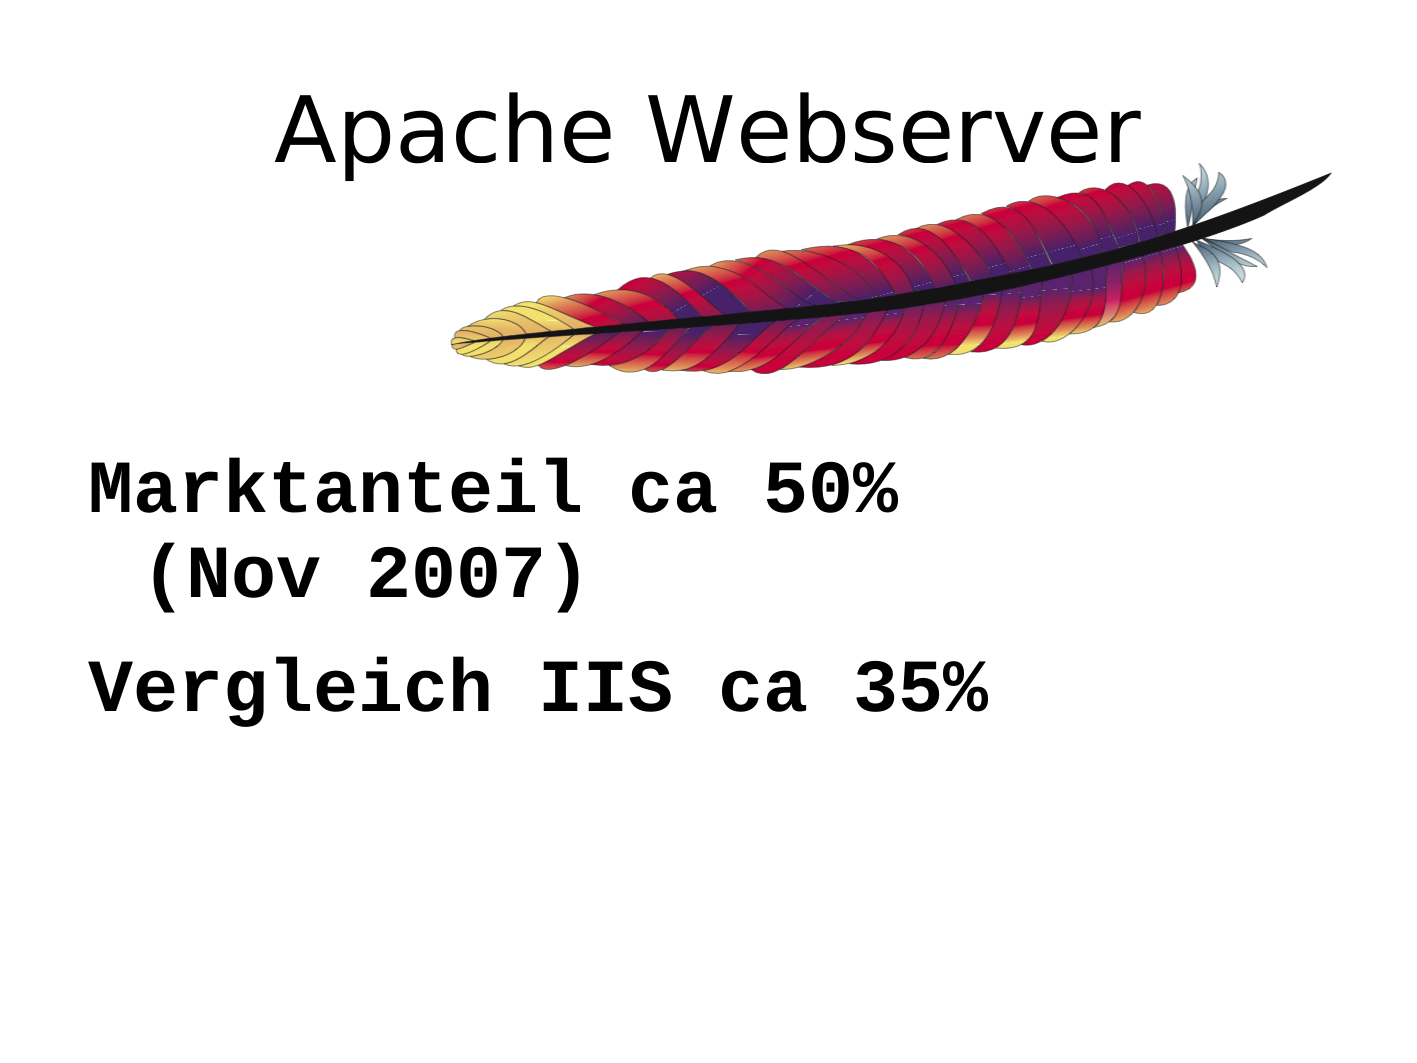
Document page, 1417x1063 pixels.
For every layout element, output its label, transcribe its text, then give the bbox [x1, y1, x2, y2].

picture [450, 163, 1334, 376]
title Apache Webserver [70, 49, 1346, 213]
list Marktanteil ca 50% (Nov 2007) Vergleich IIS ca 35% [70, 450, 1346, 936]
